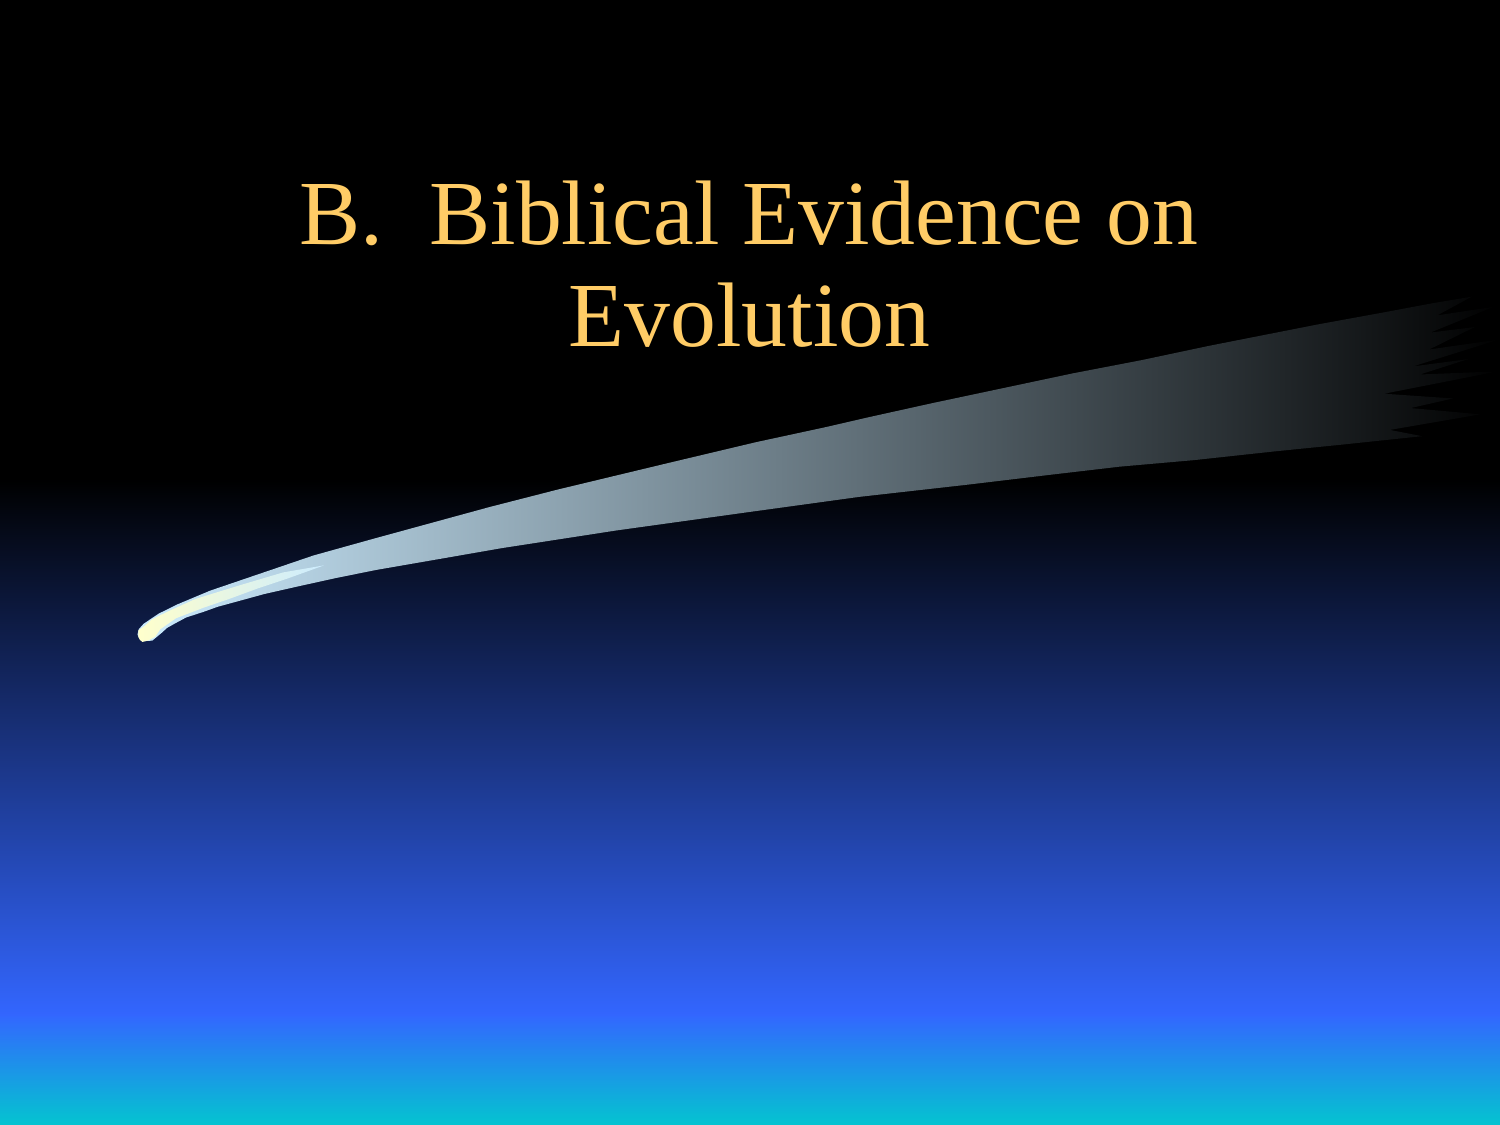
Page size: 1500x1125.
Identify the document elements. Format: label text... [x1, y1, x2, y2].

title B. Biblical Evidence on Evolution [112, 155, 1388, 374]
